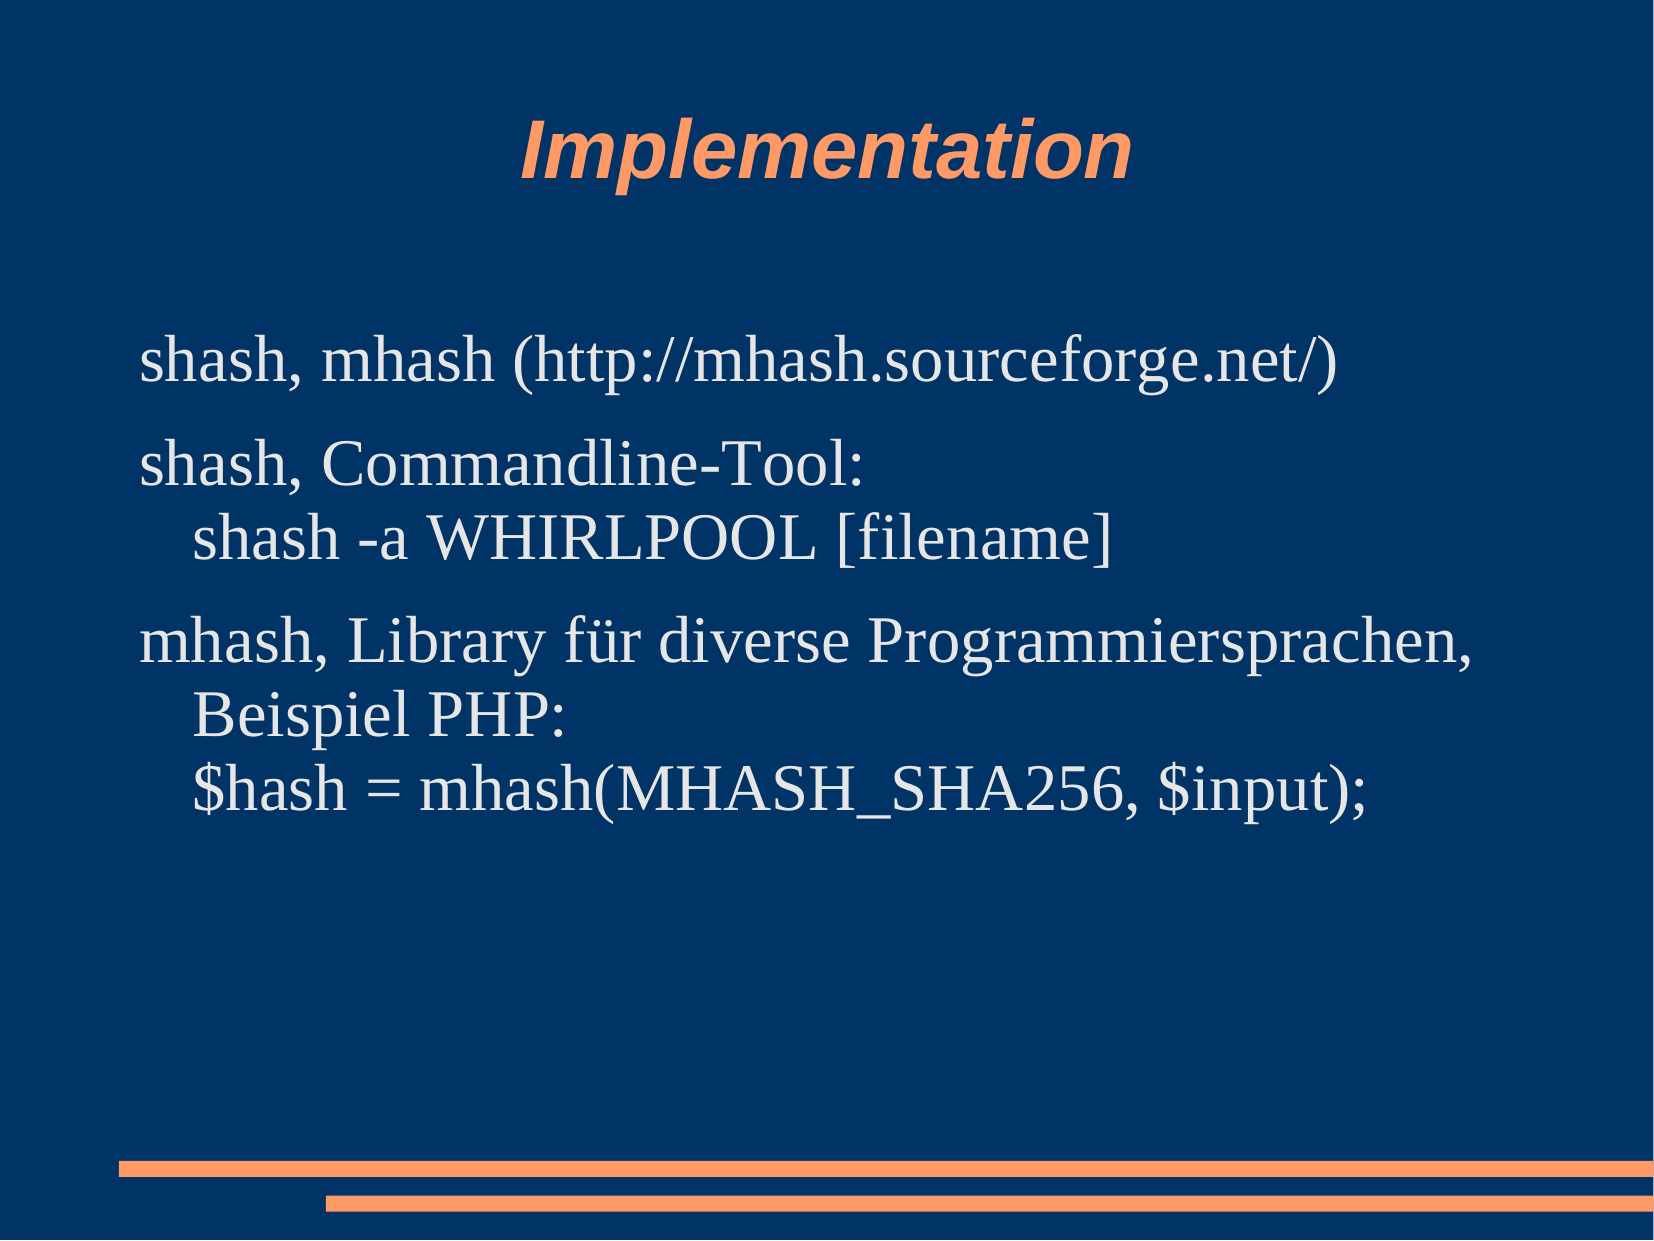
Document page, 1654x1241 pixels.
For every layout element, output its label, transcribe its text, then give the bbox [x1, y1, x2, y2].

title Implementation [121, 46, 1534, 254]
list shash, mhash (http://mhash.sourceforge.net/) shash, Commandline-Tool: shash -a WHIRLPOOL [filename] mhash, Library für diverse Programmiersprachen, Beispiel PHP: $hash = mhash(MHASH_SHA256, $input); [121, 322, 1561, 1133]
